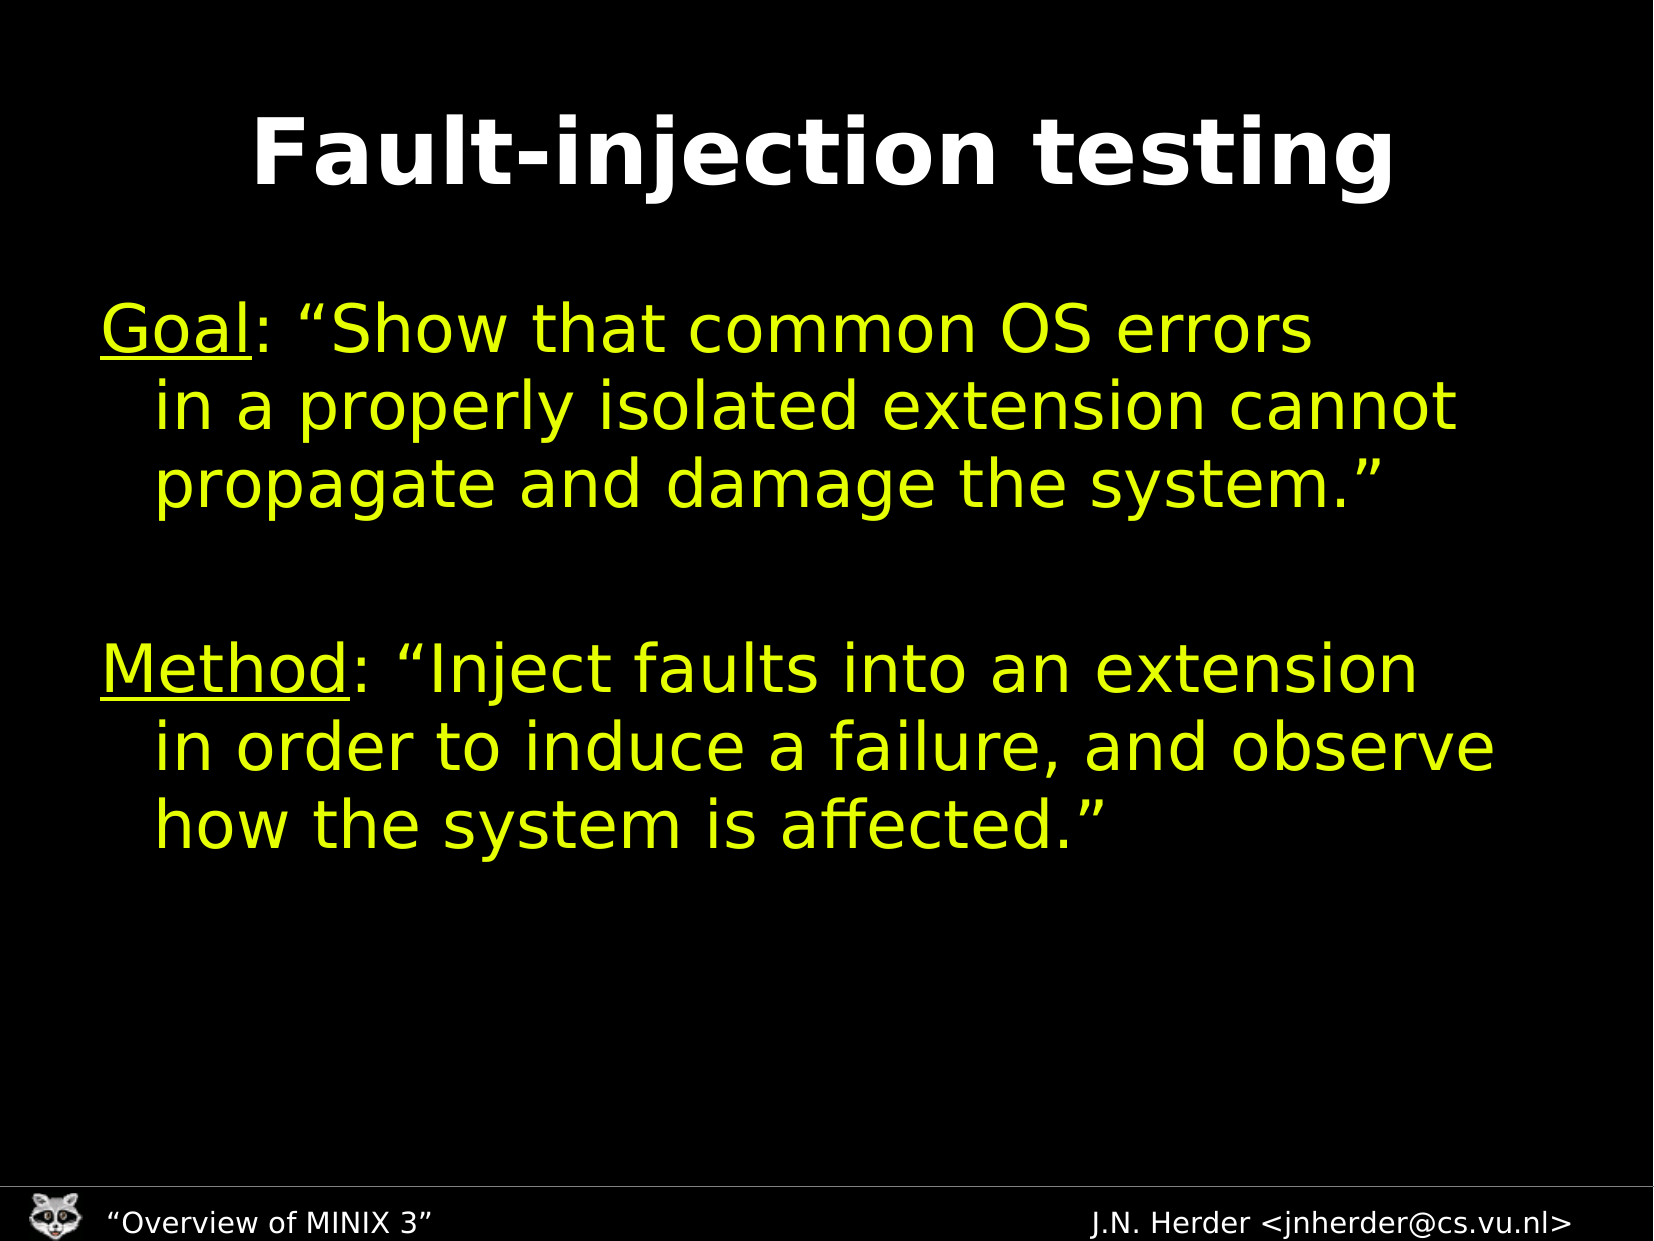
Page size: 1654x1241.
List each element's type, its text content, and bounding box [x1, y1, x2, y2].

picture [29, 1193, 83, 1241]
list Goal: “Show that common OS errors in a properly isolated extension cannot propagate and damage the system.” Method: “Inject faults into an extension in order to induce a failure, and observe how the system is affected.” [82, 290, 1571, 1095]
title Fault-injection testing [75, 43, 1576, 263]
